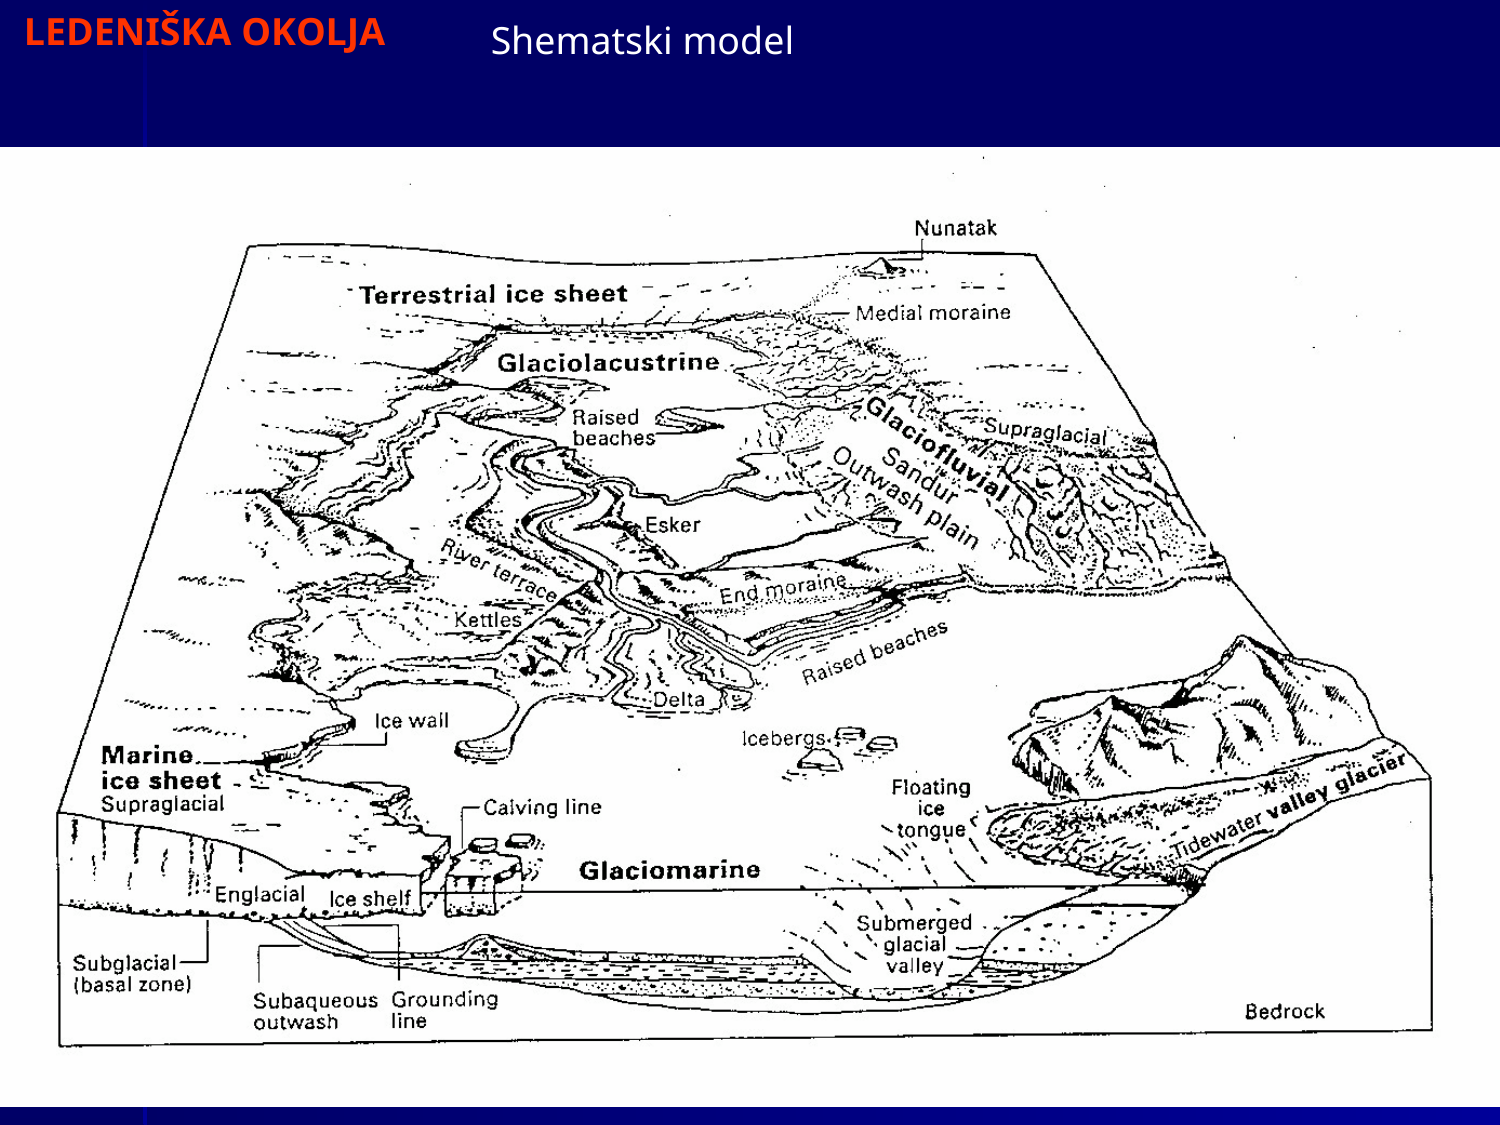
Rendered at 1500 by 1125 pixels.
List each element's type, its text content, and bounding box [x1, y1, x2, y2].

text_box Shematski model [476, 9, 810, 71]
text_box LEDENIŠKA OKOLJA [9, 0, 401, 61]
picture [0, 147, 1500, 1107]
